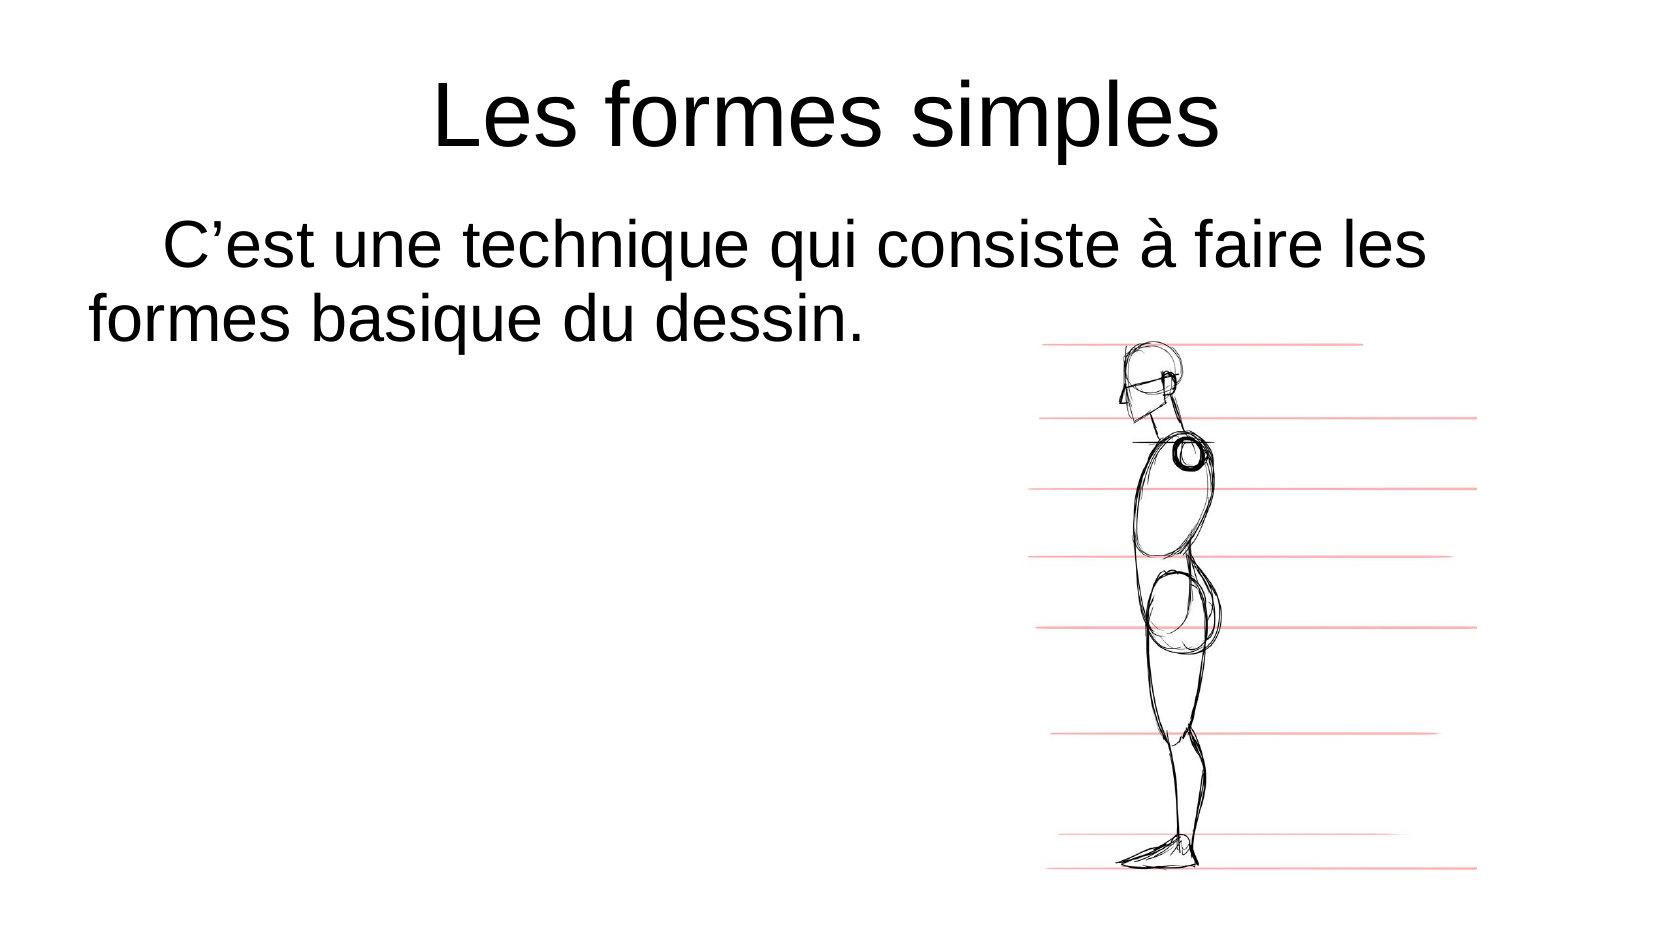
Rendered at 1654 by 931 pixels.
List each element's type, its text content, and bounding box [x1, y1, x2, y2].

list C’est une technique qui consiste à faire les formes basique du dessin. [17, 206, 1506, 747]
picture [977, 295, 1477, 904]
title Les formes simples [82, 37, 1571, 193]
